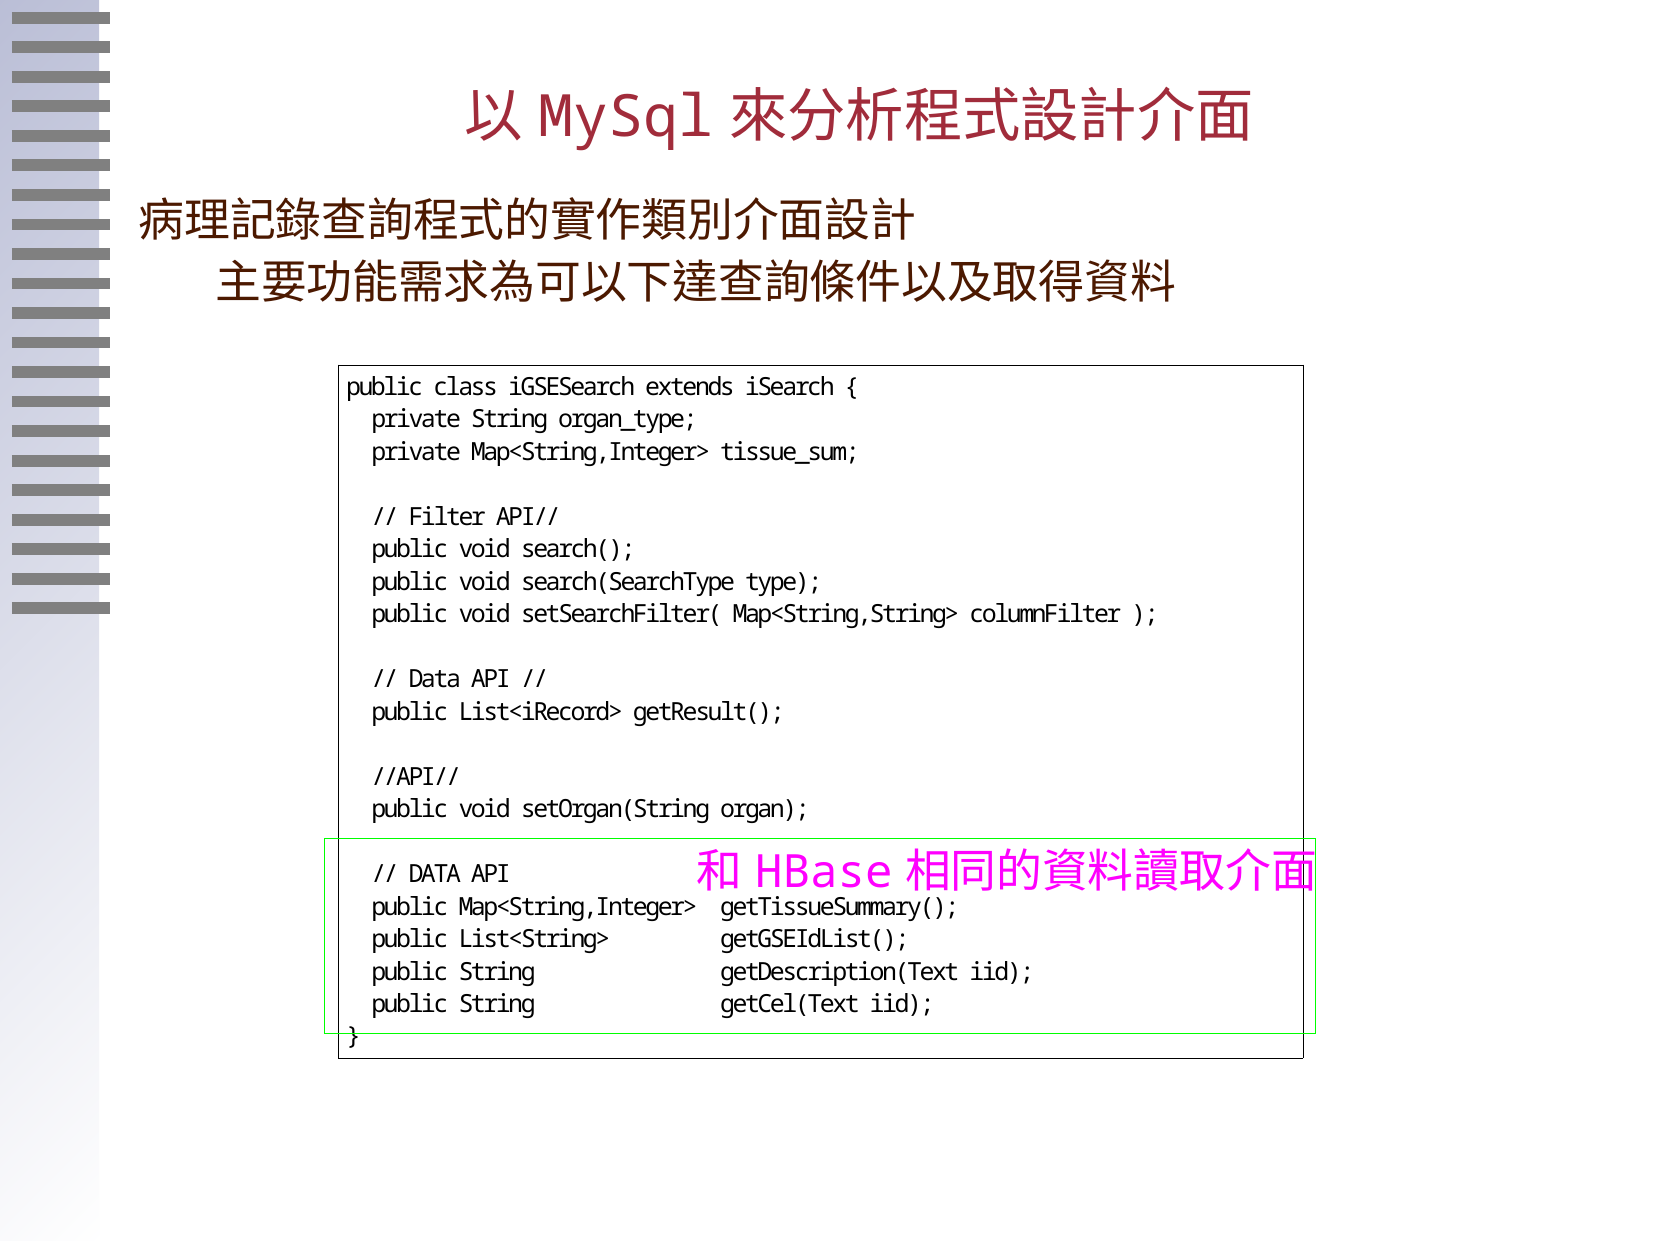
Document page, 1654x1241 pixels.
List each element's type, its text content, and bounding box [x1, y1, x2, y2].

list 病理記錄查詢程式的實作類別介面設計 主要功能需求為可以下達查詢條件以及取得資料 [120, 187, 1533, 384]
chart [323, 364, 1329, 1093]
text_box 和HBase相同的資料讀取介面 [696, 838, 1317, 894]
text_box [324, 838, 1316, 1034]
title 以MySql來分析程式設計介面 [152, 20, 1565, 207]
